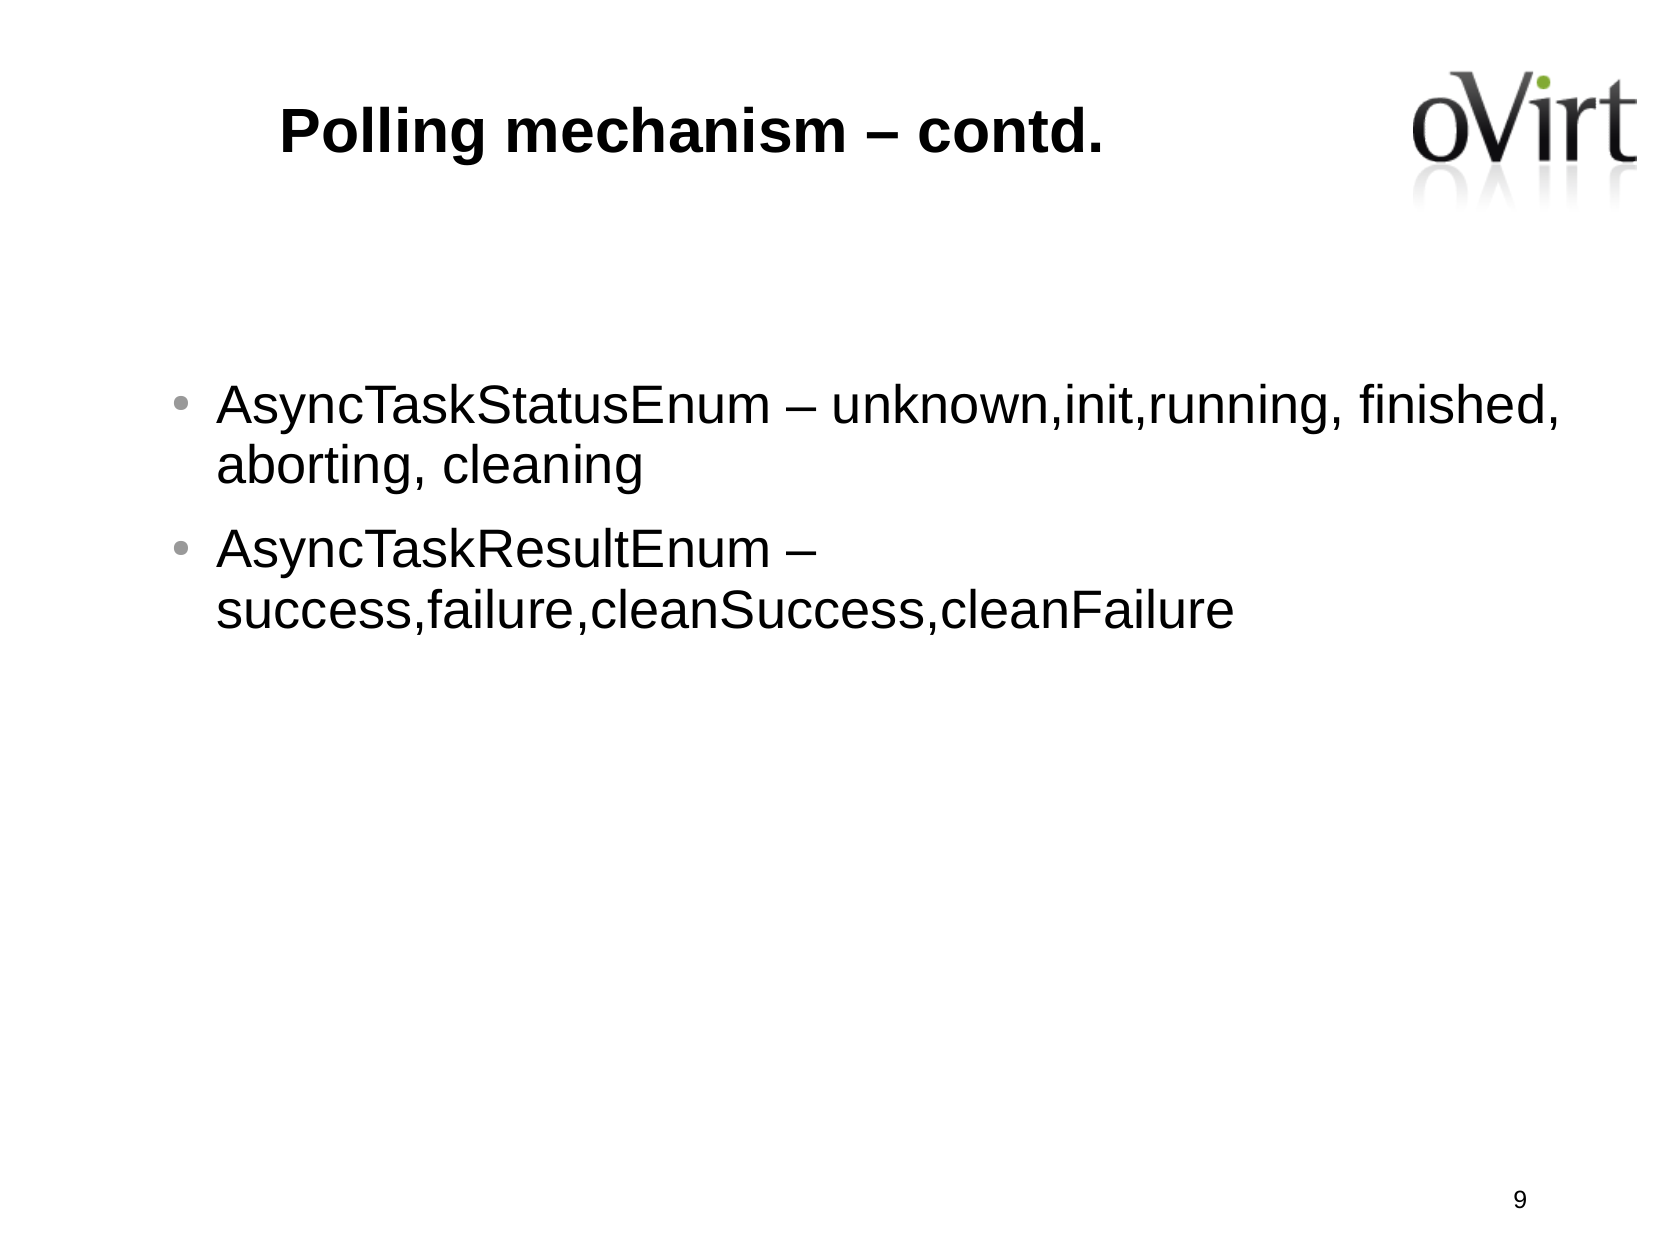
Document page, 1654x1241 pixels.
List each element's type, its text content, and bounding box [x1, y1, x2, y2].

title Polling mechanism – contd. [82, 37, 1303, 226]
picture [1413, 63, 1637, 212]
list AsyncTaskStatusEnum – unknown,init,running, finished, aborting, cleaning AsyncTaskResultEnum – success,failure,cleanSuccess,cleanFailure [82, 290, 1571, 1010]
